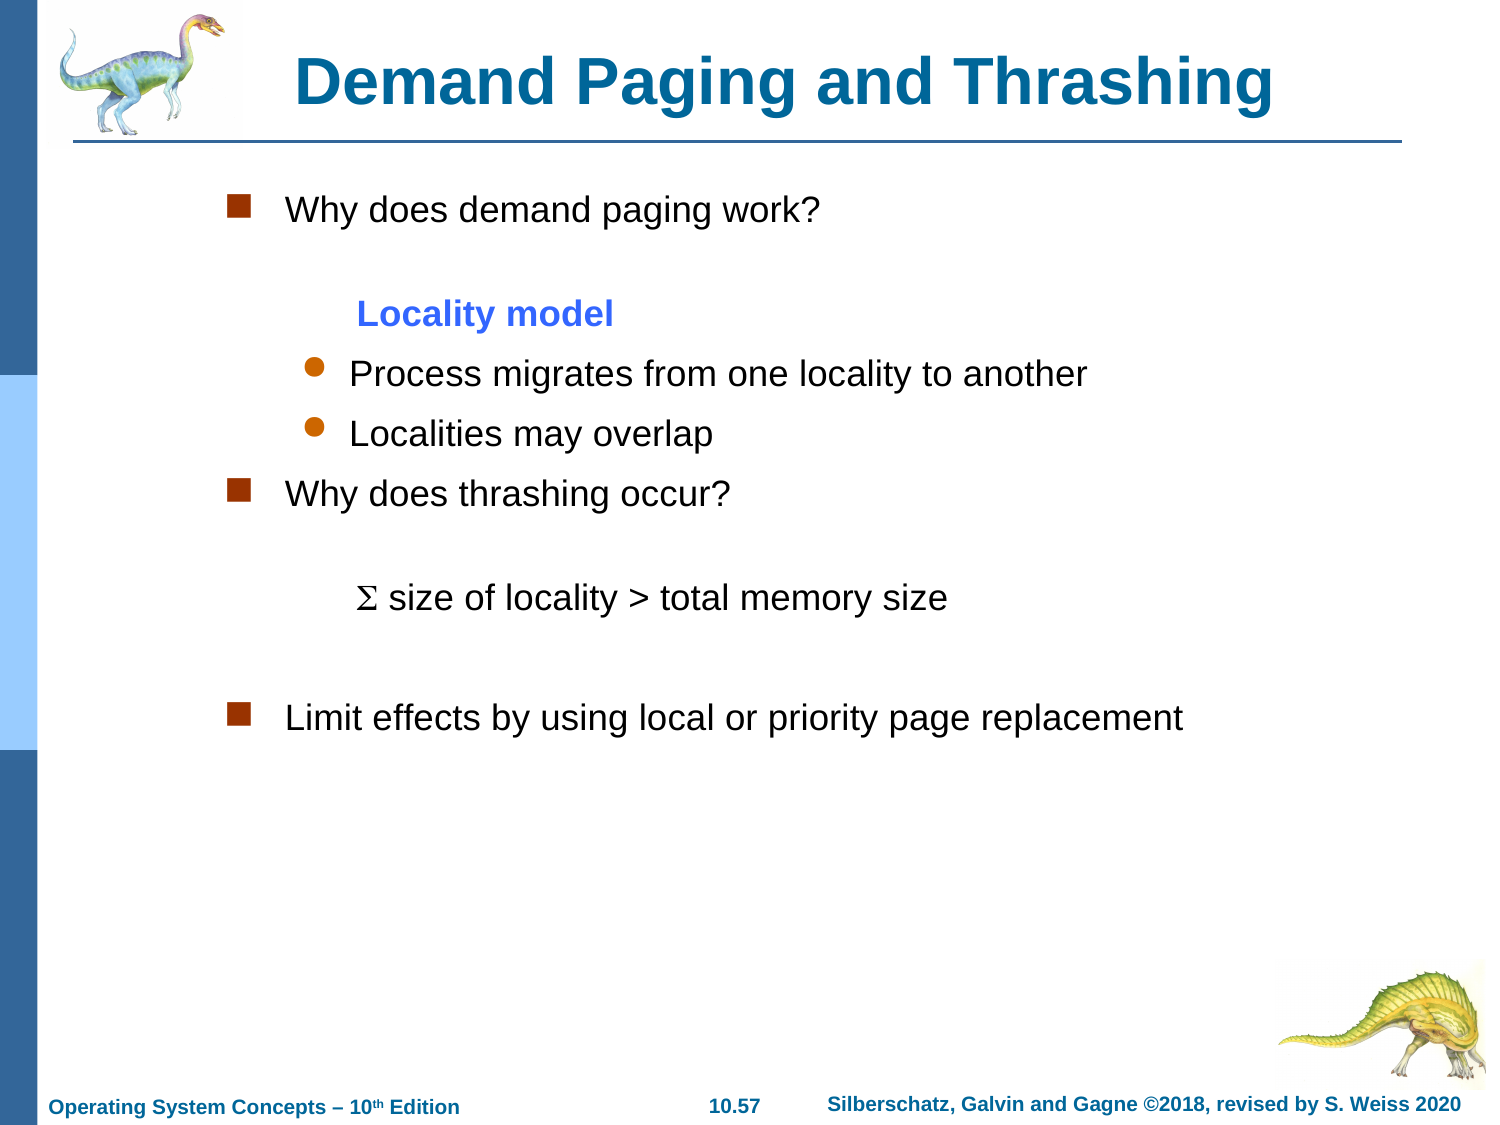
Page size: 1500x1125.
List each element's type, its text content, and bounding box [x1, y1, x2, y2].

picture [46, 0, 243, 149]
picture [1275, 959, 1486, 1090]
picture [1144, 1096, 1152, 1101]
list Why does demand paging work? Locality model Process migrates from one locality to another Localities may overlap Why does thrashing occur?  size of locality > total memory size Limit effects by using local or priority page replacement [214, 177, 1400, 748]
title Demand Paging and Thrashing [207, 31, 1382, 126]
